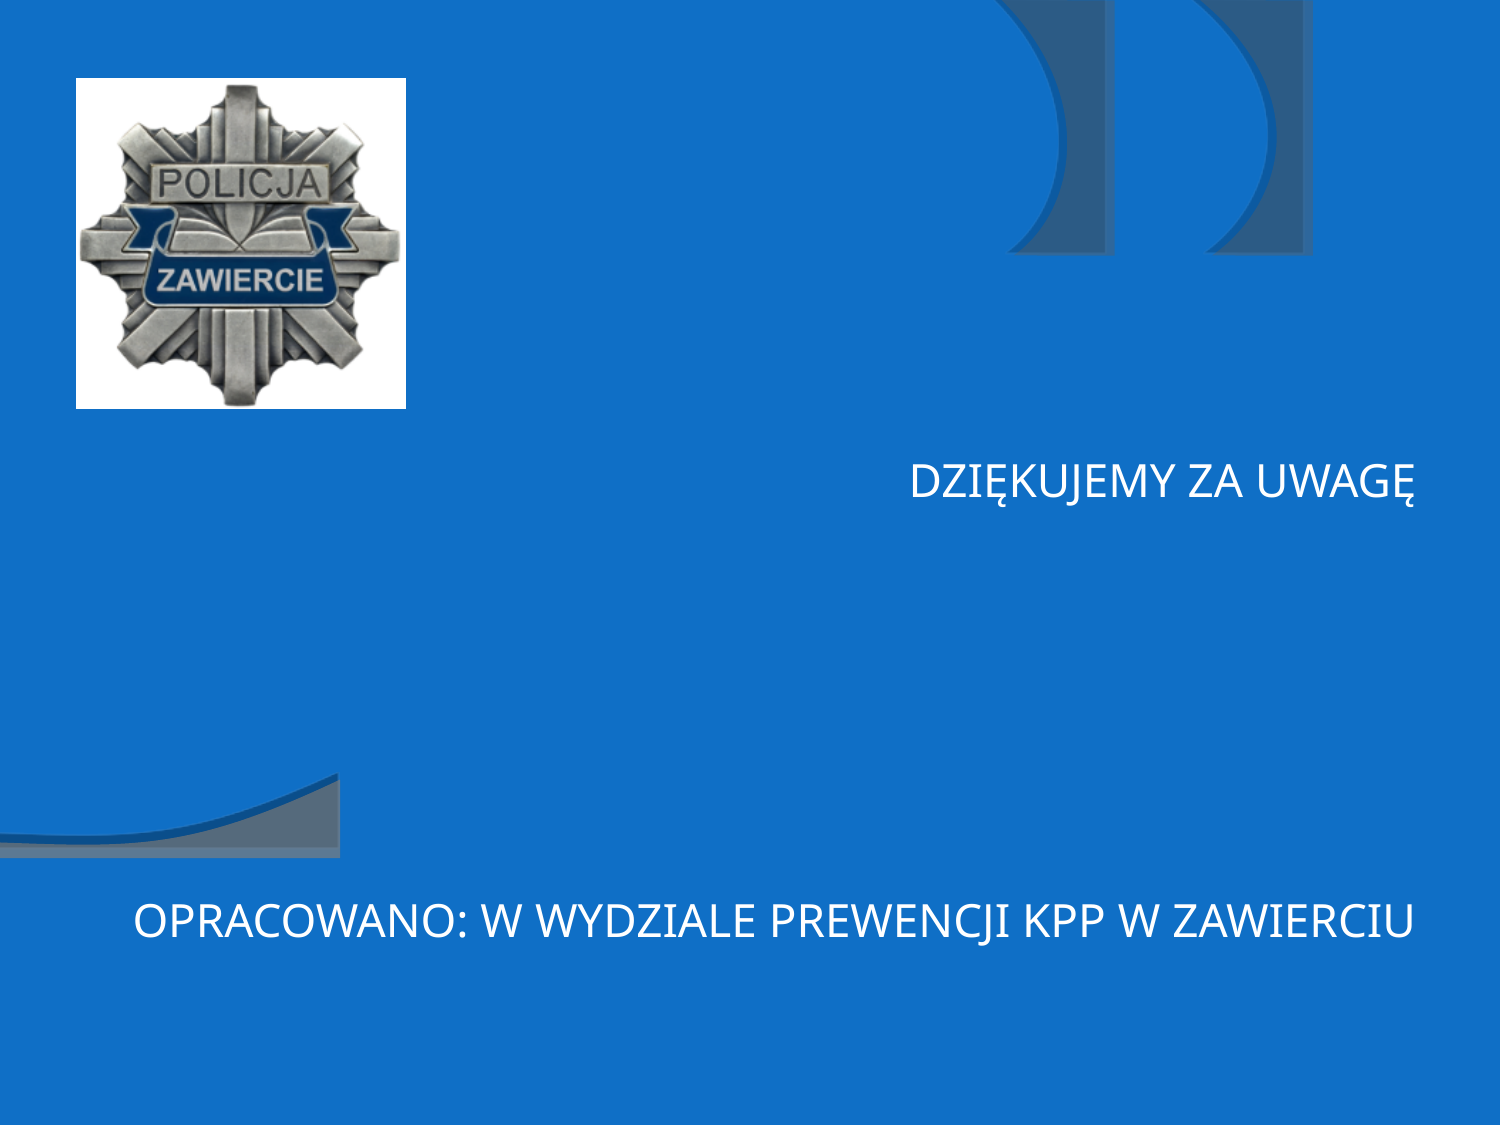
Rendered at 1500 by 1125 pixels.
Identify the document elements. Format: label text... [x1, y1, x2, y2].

title DZIĘKUJEMY ZA UWAGĘ OPRACOWANO: W WYDZIALE PREWENCJI KPP W ZAWIERCIU [76, 444, 1425, 965]
picture [76, 78, 406, 409]
